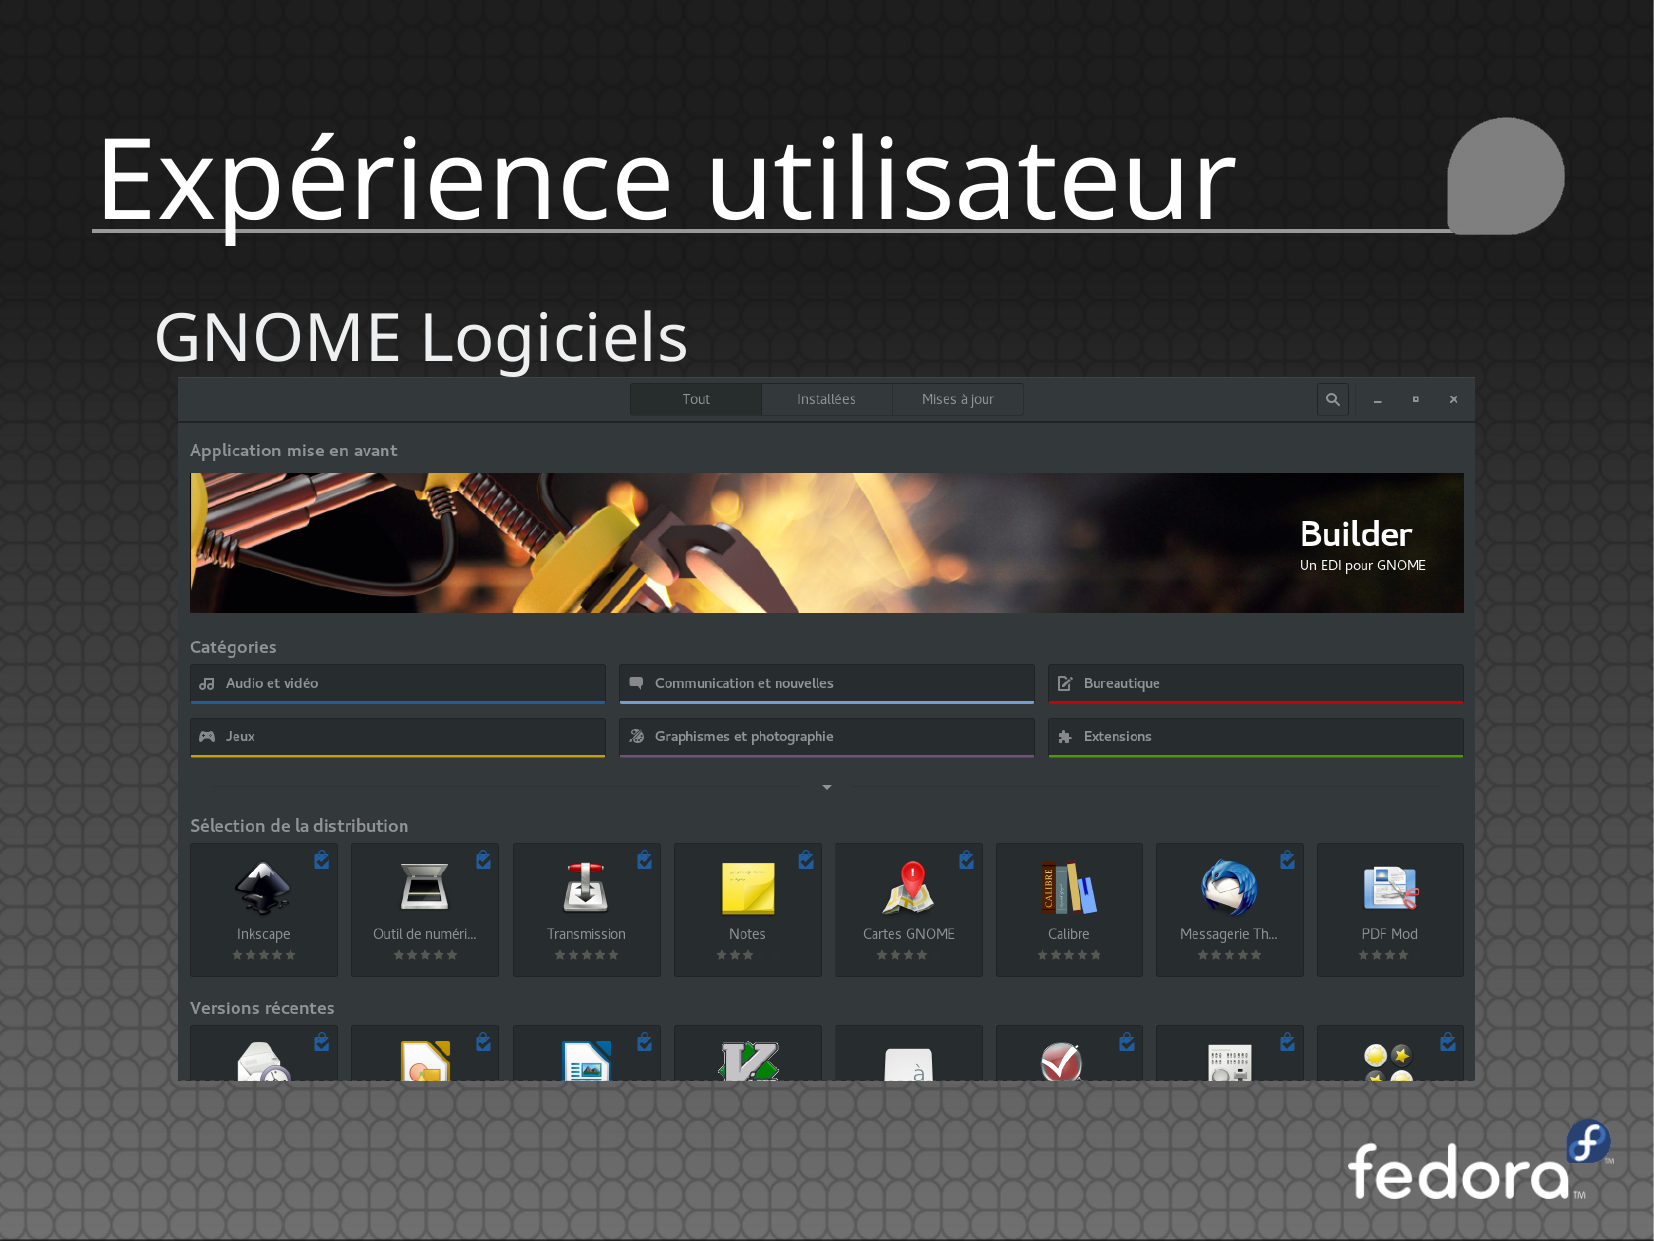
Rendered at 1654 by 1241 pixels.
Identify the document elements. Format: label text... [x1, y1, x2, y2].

picture [0, 0, 1654, 1241]
title Expérience utilisateur [94, 100, 1426, 251]
list GNOME Logiciels [82, 290, 1571, 1227]
